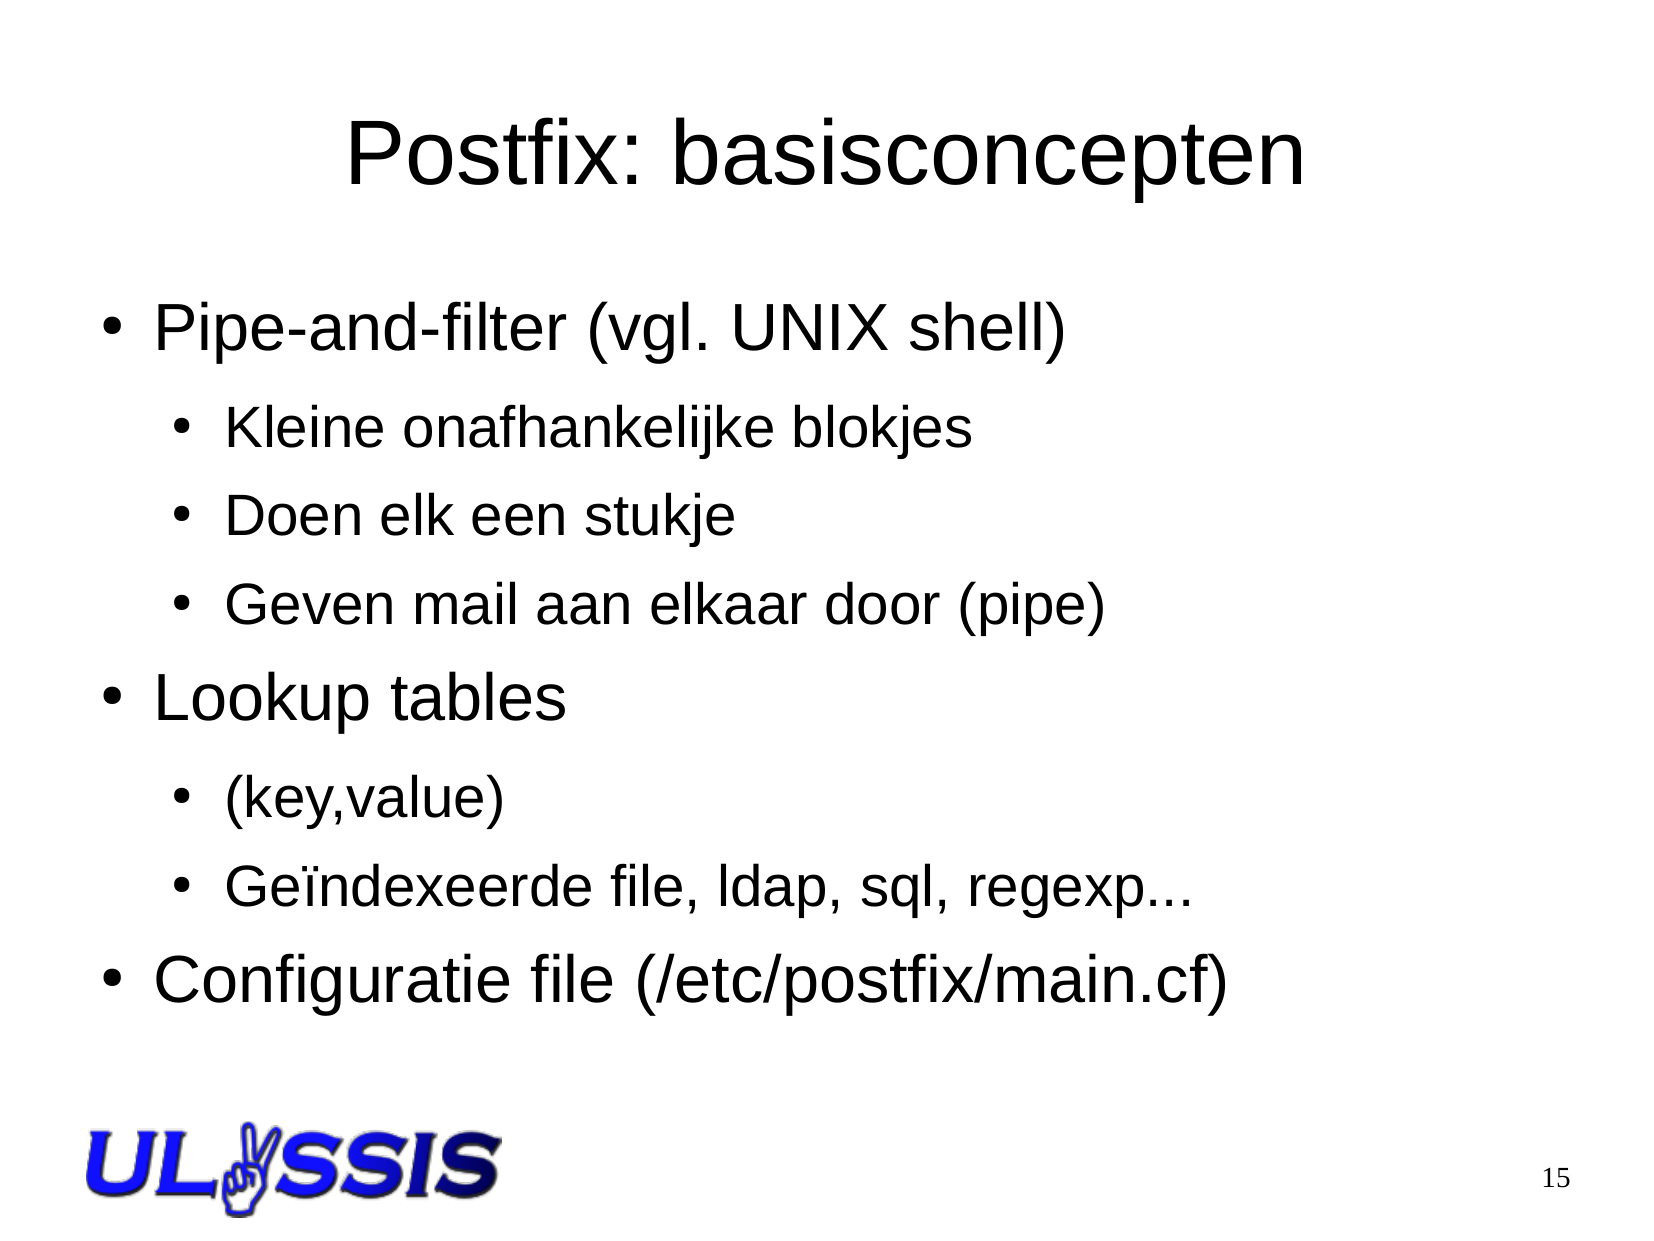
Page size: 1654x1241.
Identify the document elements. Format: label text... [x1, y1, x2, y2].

title Postfix: basisconcepten [82, 56, 1571, 250]
picture [86, 1121, 502, 1218]
list Pipe-and-filter (vgl. UNIX shell) Kleine onafhankelijke blokjes Doen elk een stukje Geven mail aan elkaar door (pipe) Lookup tables (key,value) Geïndexeerde file, ldap, sql, regexp... Configuratie file (/etc/postfix/main.cf) [82, 290, 1571, 1094]
